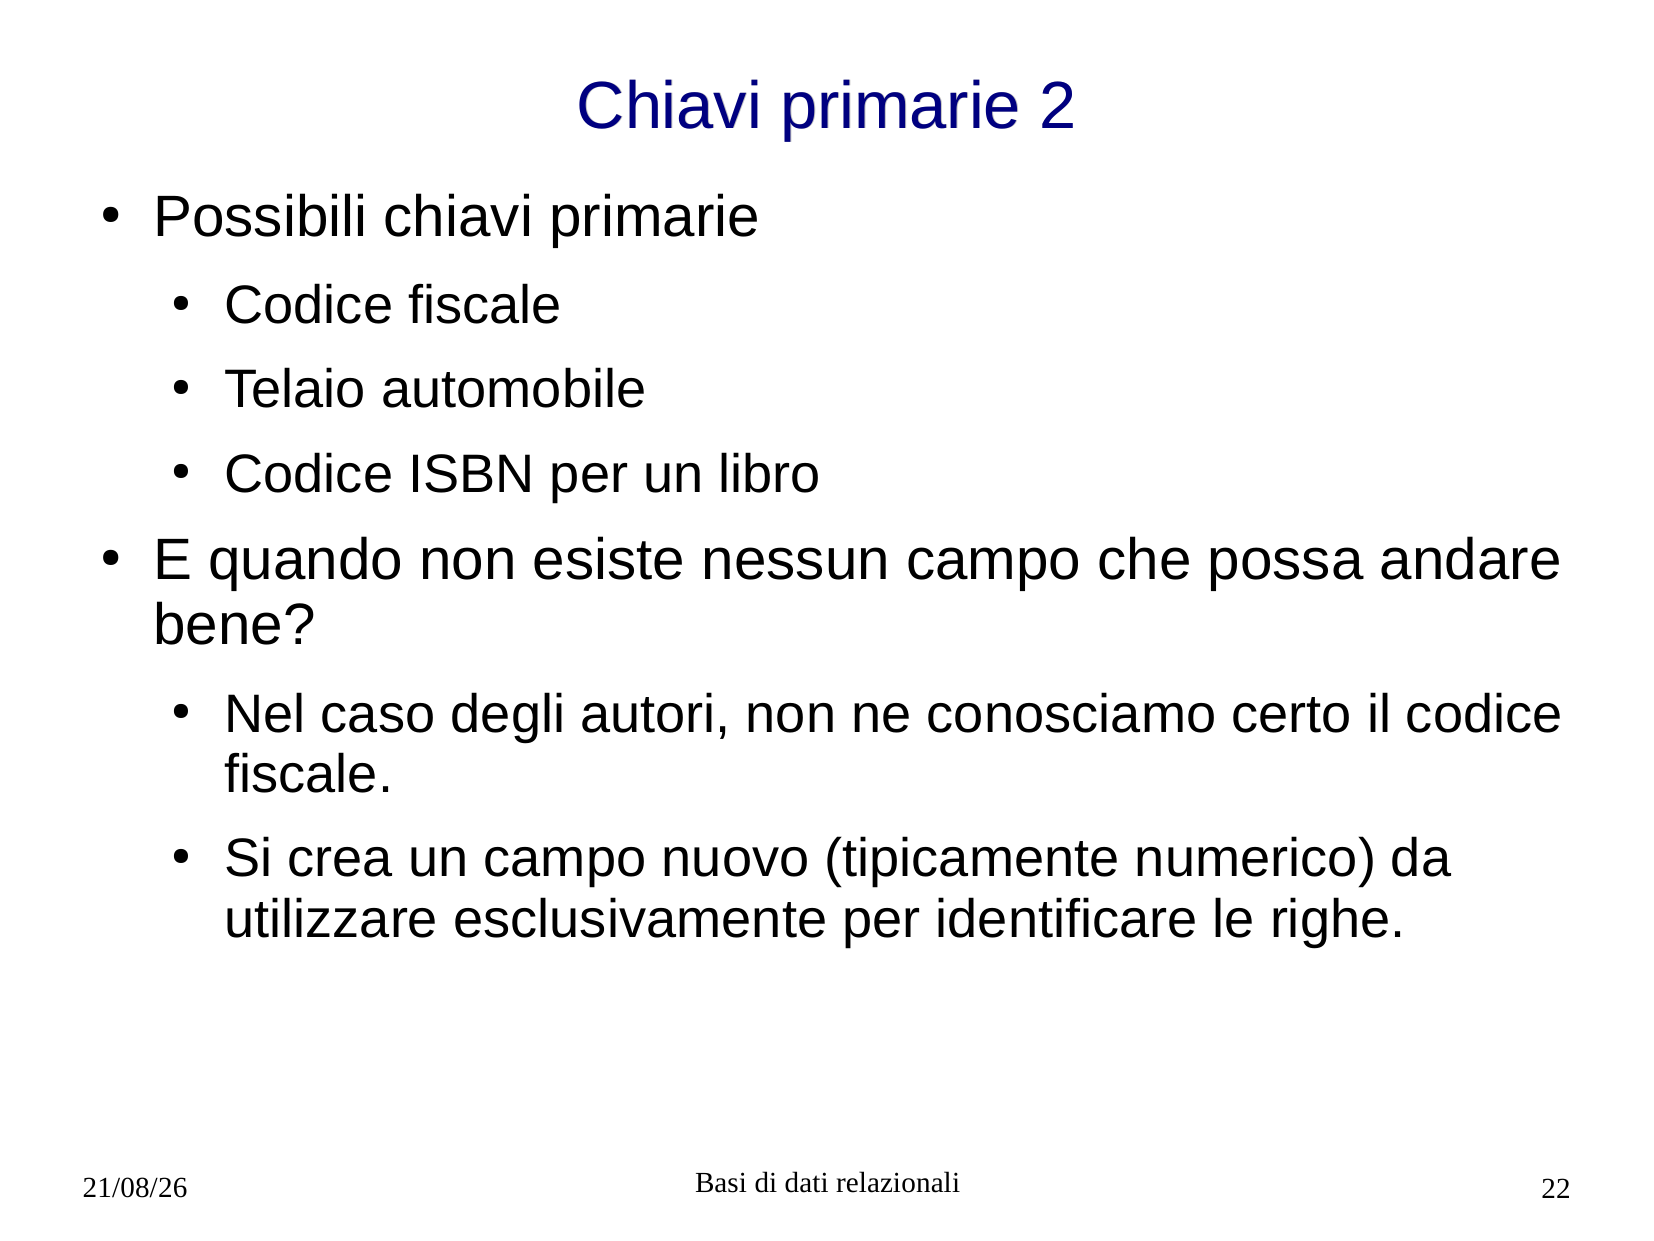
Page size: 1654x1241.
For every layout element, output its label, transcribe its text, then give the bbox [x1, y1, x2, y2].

list Possibili chiavi primarie Codice fiscale Telaio automobile Codice ISBN per un libro E quando non esiste nessun campo che possa andare bene? Nel caso degli autori, non ne conosciamo certo il codice fiscale. Si crea un campo nuovo (tipicamente numerico) da utilizzare esclusivamente per identificare le righe. [82, 183, 1571, 1130]
title Chiavi primarie 2 [82, 49, 1571, 161]
